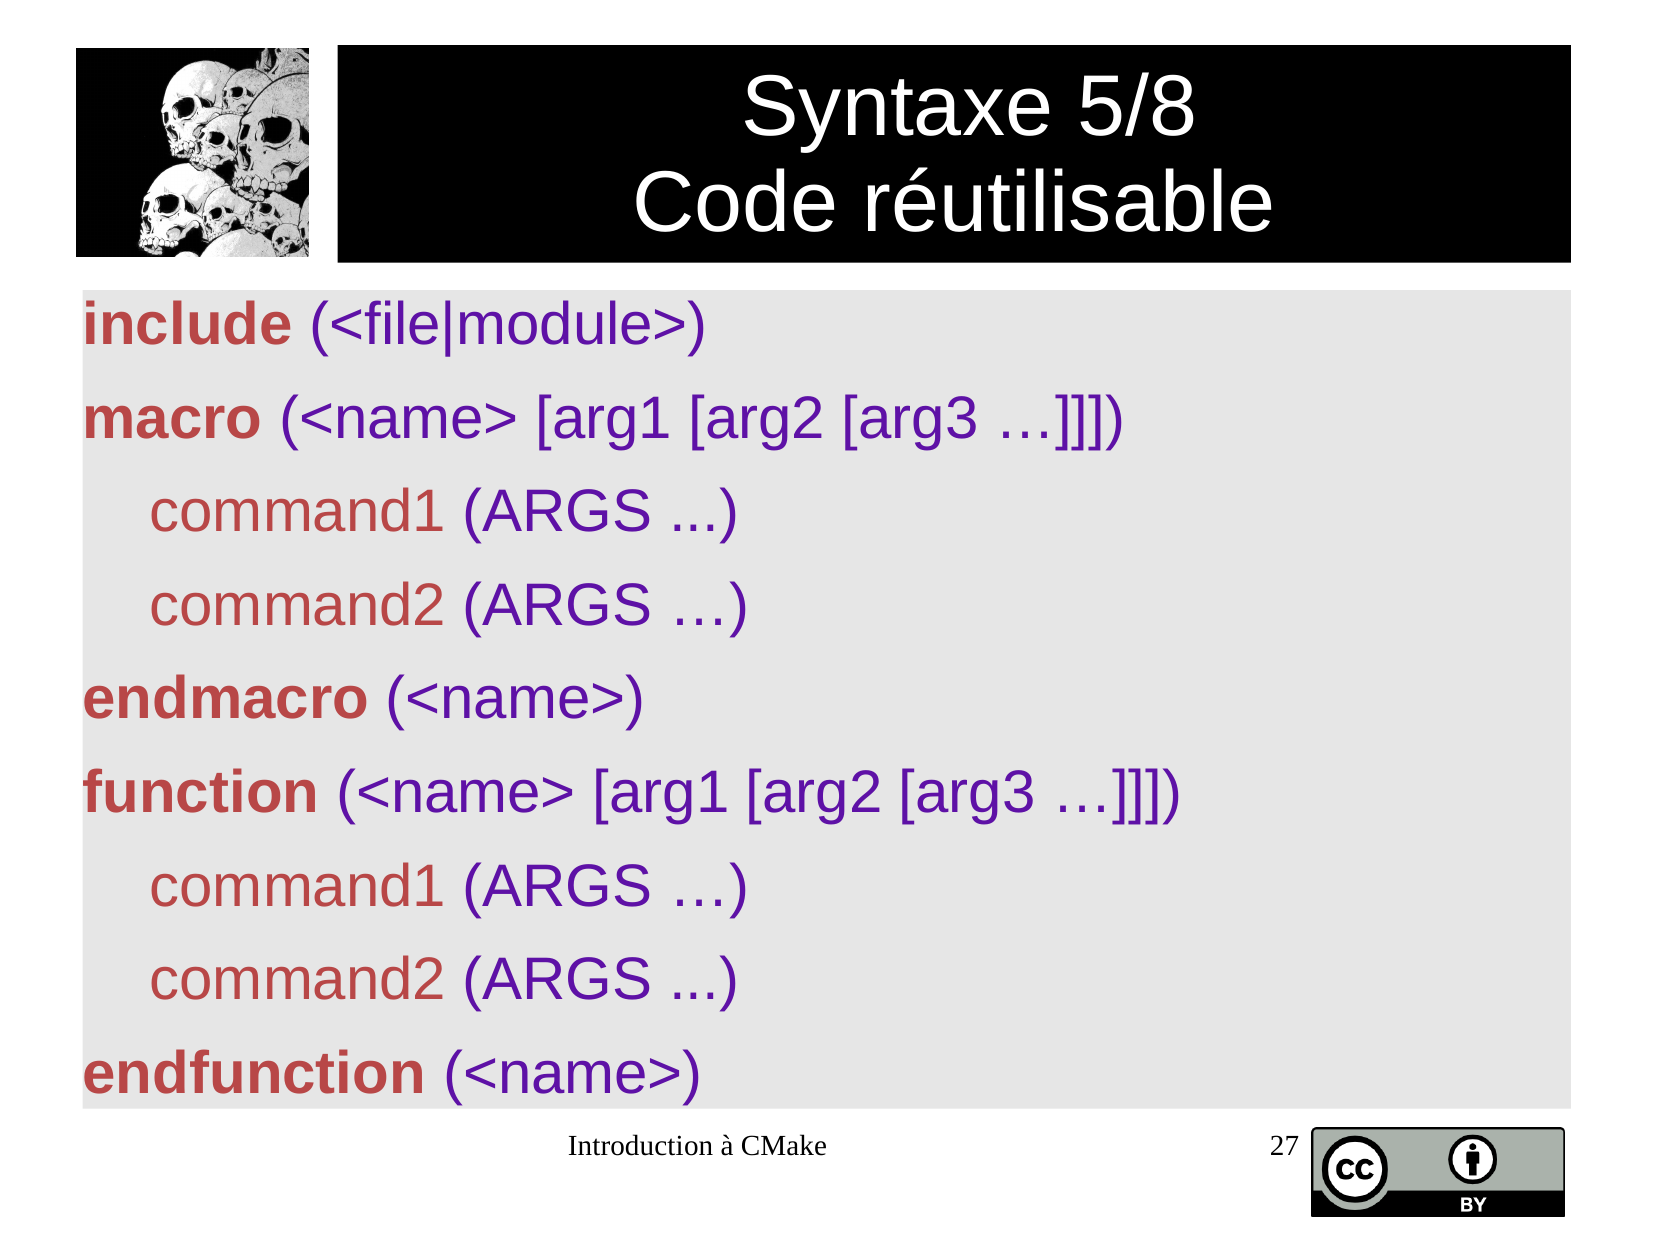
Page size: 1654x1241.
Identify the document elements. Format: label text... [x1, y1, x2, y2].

picture [1311, 1127, 1565, 1217]
picture [76, 48, 309, 257]
title Syntaxe 5/8 Code réutilisable [337, 45, 1571, 263]
list include (<file|module>) macro (<name> [arg1 [arg2 [arg3 …]]]) command1 (ARGS ...) command2 (ARGS …) endmacro (<name>) function (<name> [arg1 [arg2 [arg3 …]]]) command1 (ARGS …) command2 (ARGS ...) endfunction (<name>) [82, 290, 1571, 1109]
